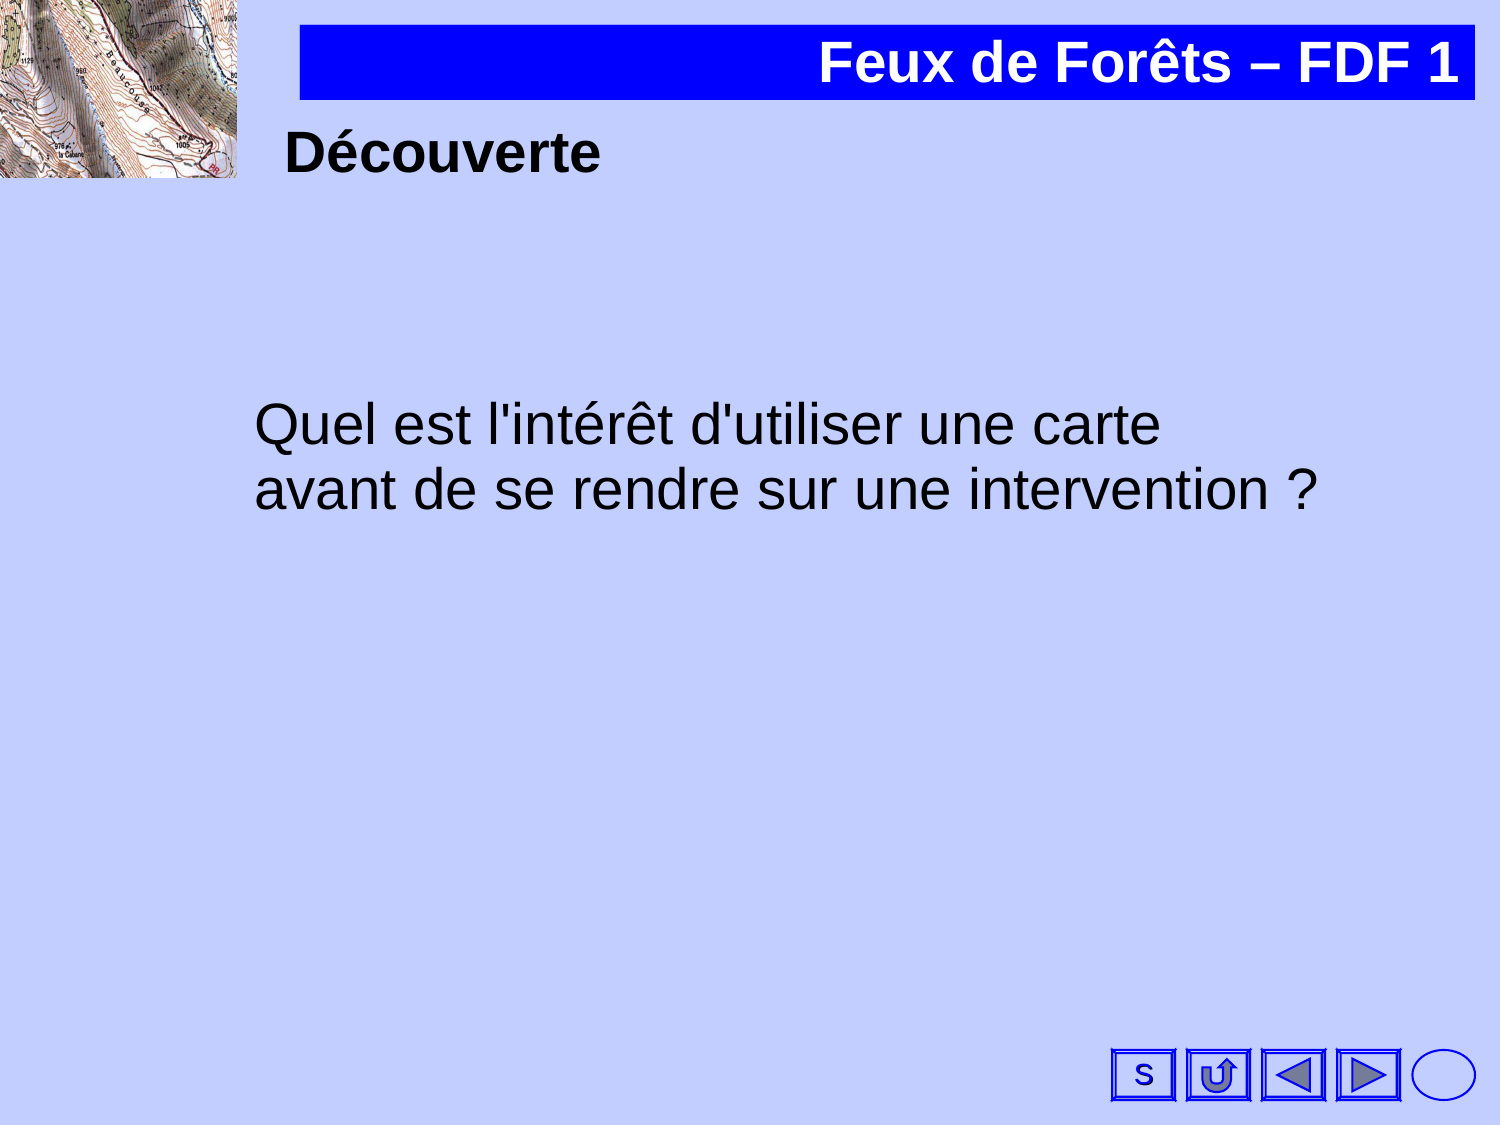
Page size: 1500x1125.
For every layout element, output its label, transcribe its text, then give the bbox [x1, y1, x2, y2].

text_box Feux de Forêts – FDF 1 [299, 24, 1475, 100]
text_box Découverte [269, 112, 618, 193]
text_box Quel est l'intérêt d'utiliser une carte avant de se rendre sur une intervention ? [239, 383, 1336, 530]
picture [0, 0, 237, 178]
text_box [1412, 1049, 1476, 1101]
